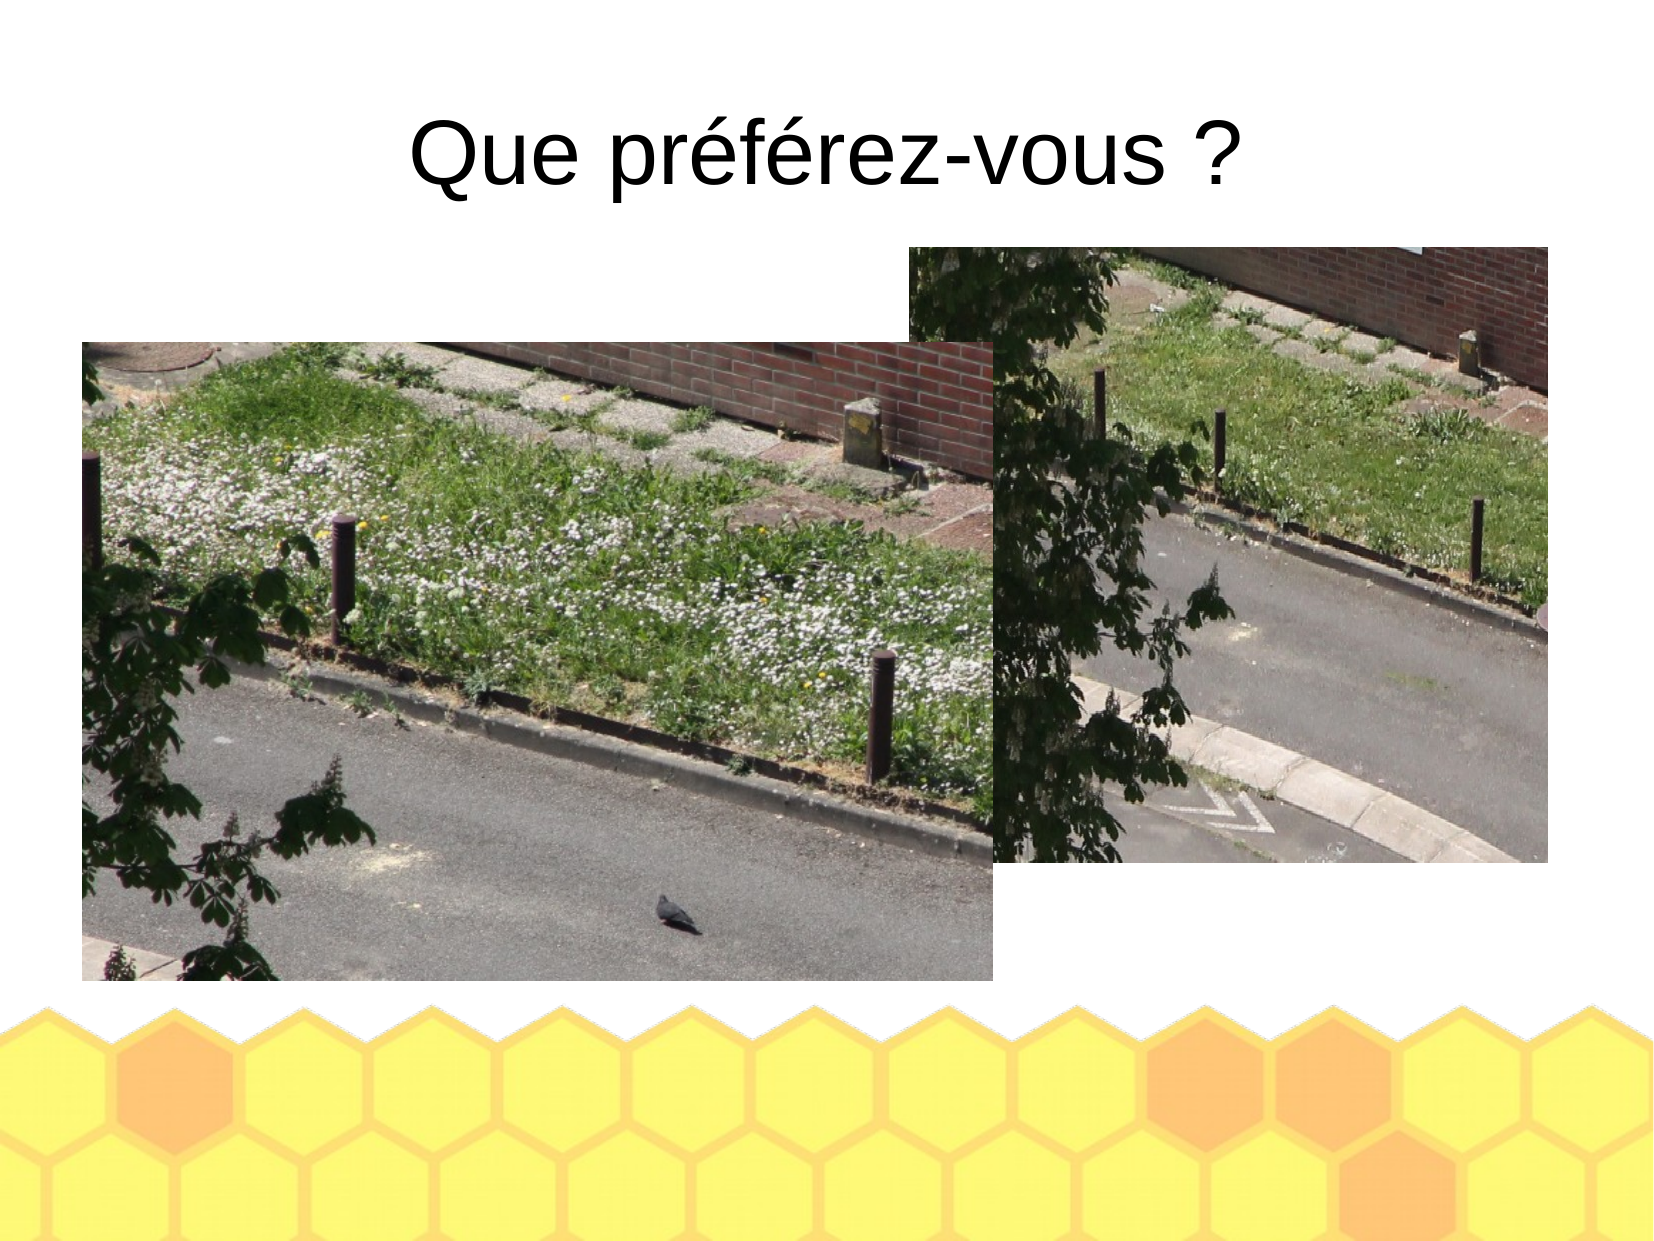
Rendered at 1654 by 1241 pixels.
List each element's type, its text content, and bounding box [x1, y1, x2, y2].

picture [0, 1001, 1654, 1241]
picture [82, 247, 1548, 981]
title Que préférez-vous ? [82, 49, 1571, 257]
